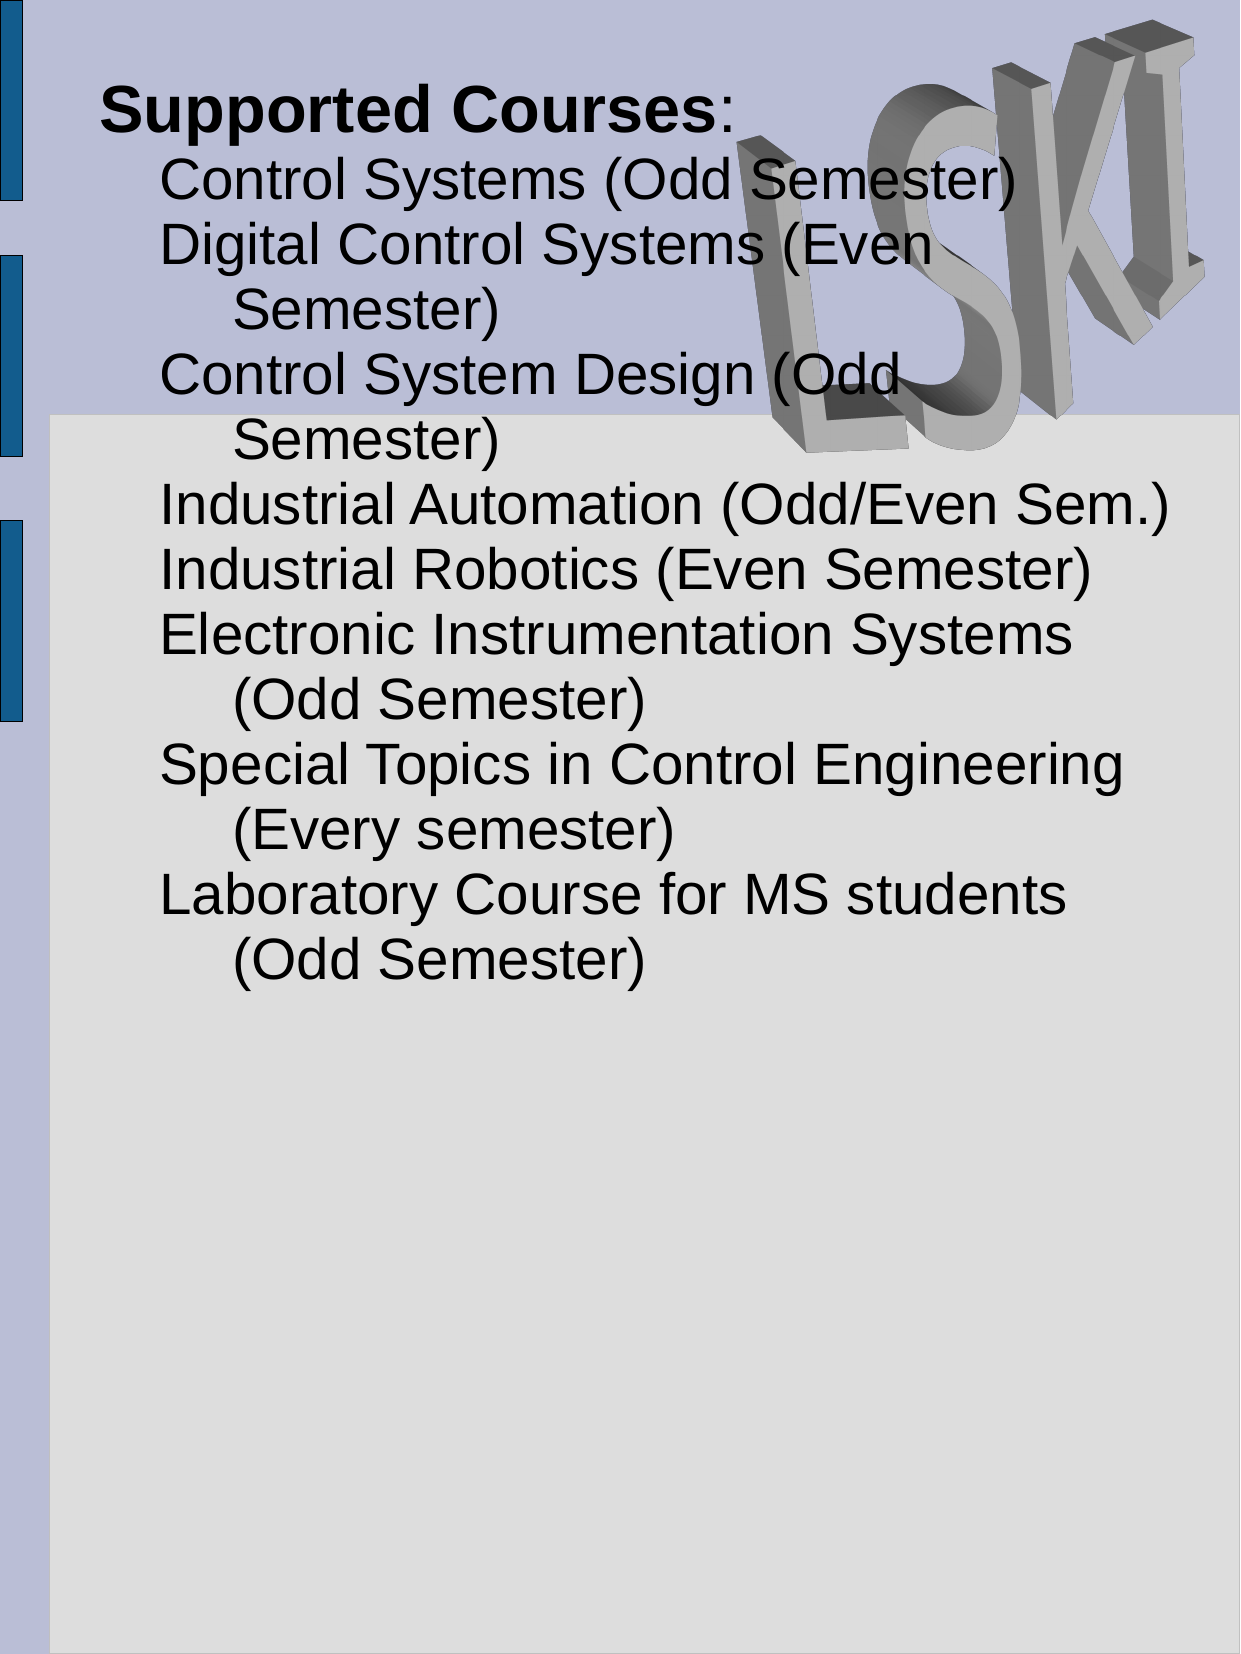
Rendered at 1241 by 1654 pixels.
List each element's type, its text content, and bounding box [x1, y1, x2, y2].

text_box Supported Courses: Control Systems (Odd Semester) Digital Control Systems (Even Semester) Control System Design (Odd Semester) Industrial Automation (Odd/Even Sem.) Industrial Robotics (Even Semester) Electronic Instrumentation Systems (Odd Semester) Special Topics in Control Engineering (Every semester) Laboratory Course for MS students (Odd Semester) [66, 64, 1196, 1263]
